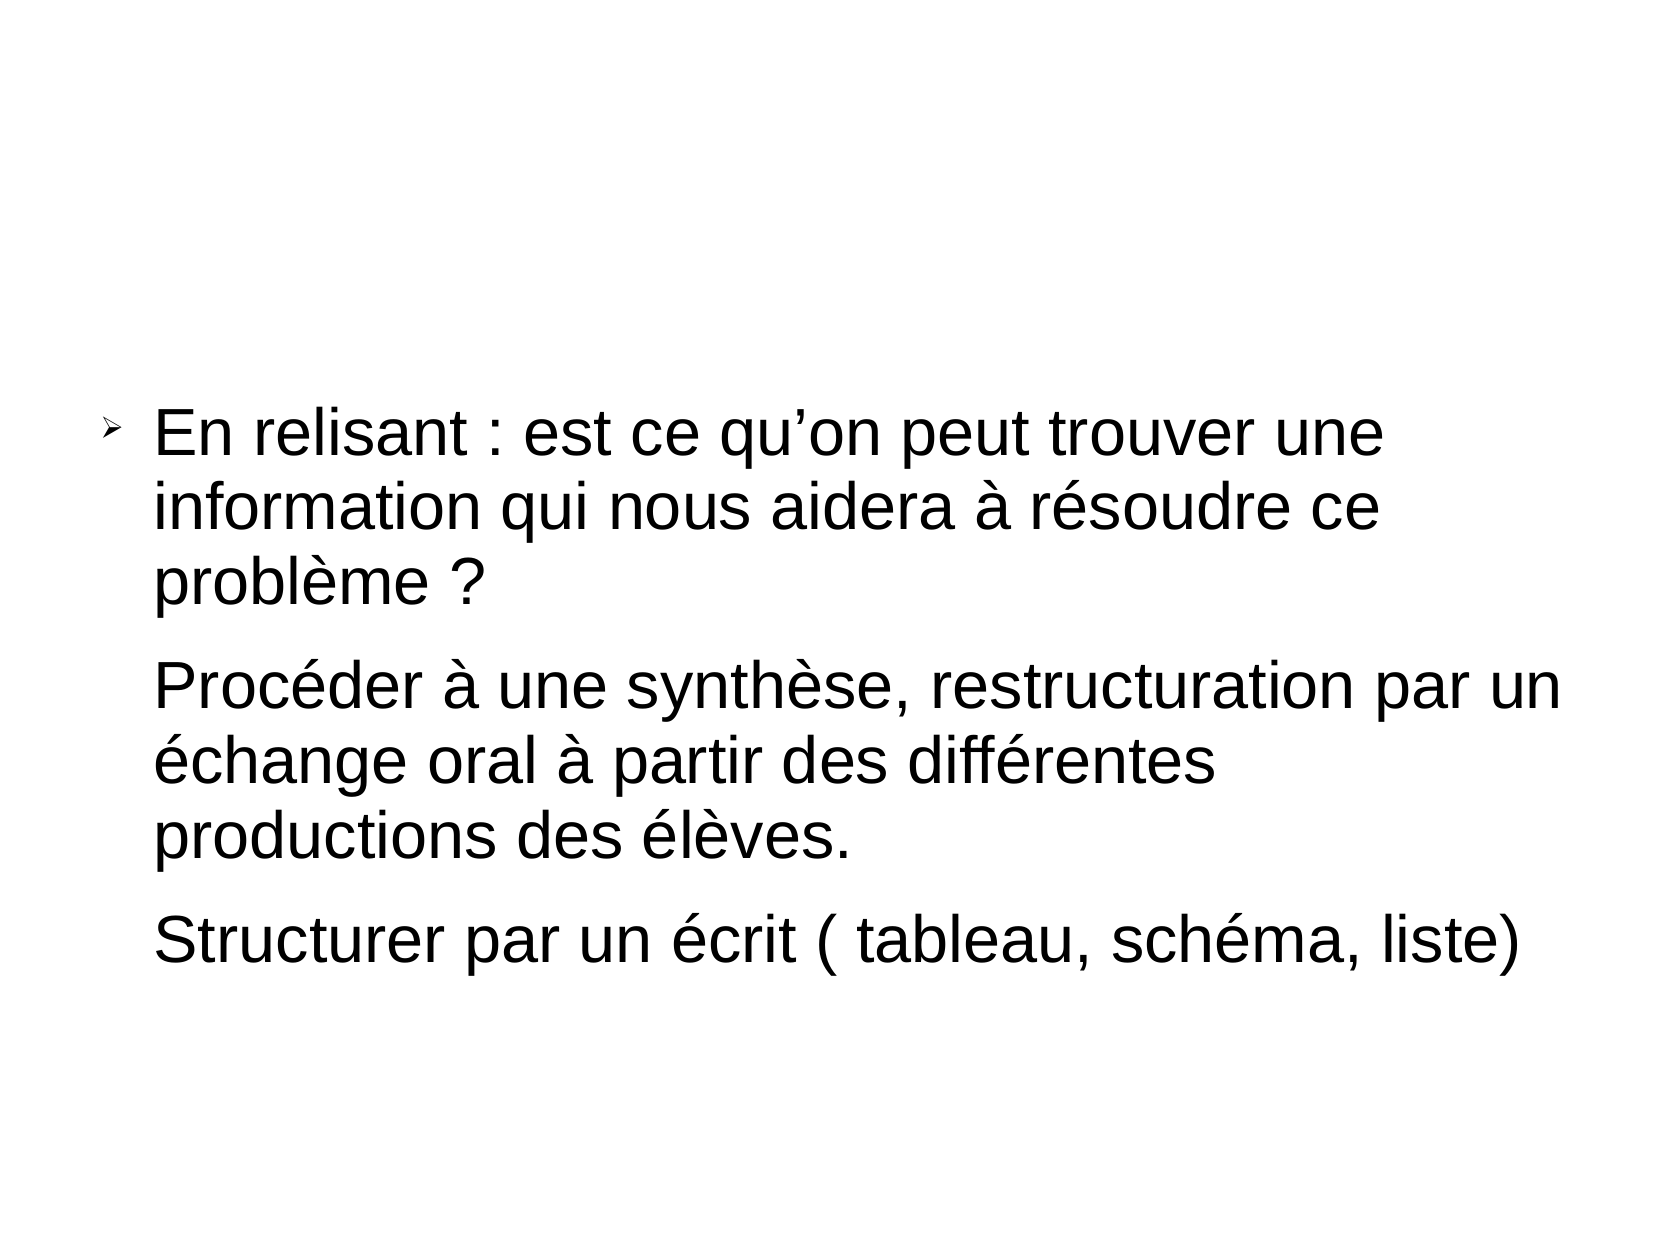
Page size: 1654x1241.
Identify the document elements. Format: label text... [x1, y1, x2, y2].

list En relisant : est ce qu’on peut trouver une information qui nous aidera à résoudre ce problème ? Procéder à une synthèse, restructuration par un échange oral à partir des différentes productions des élèves. Structurer par un écrit ( tableau, schéma, liste) [82, 290, 1571, 1077]
